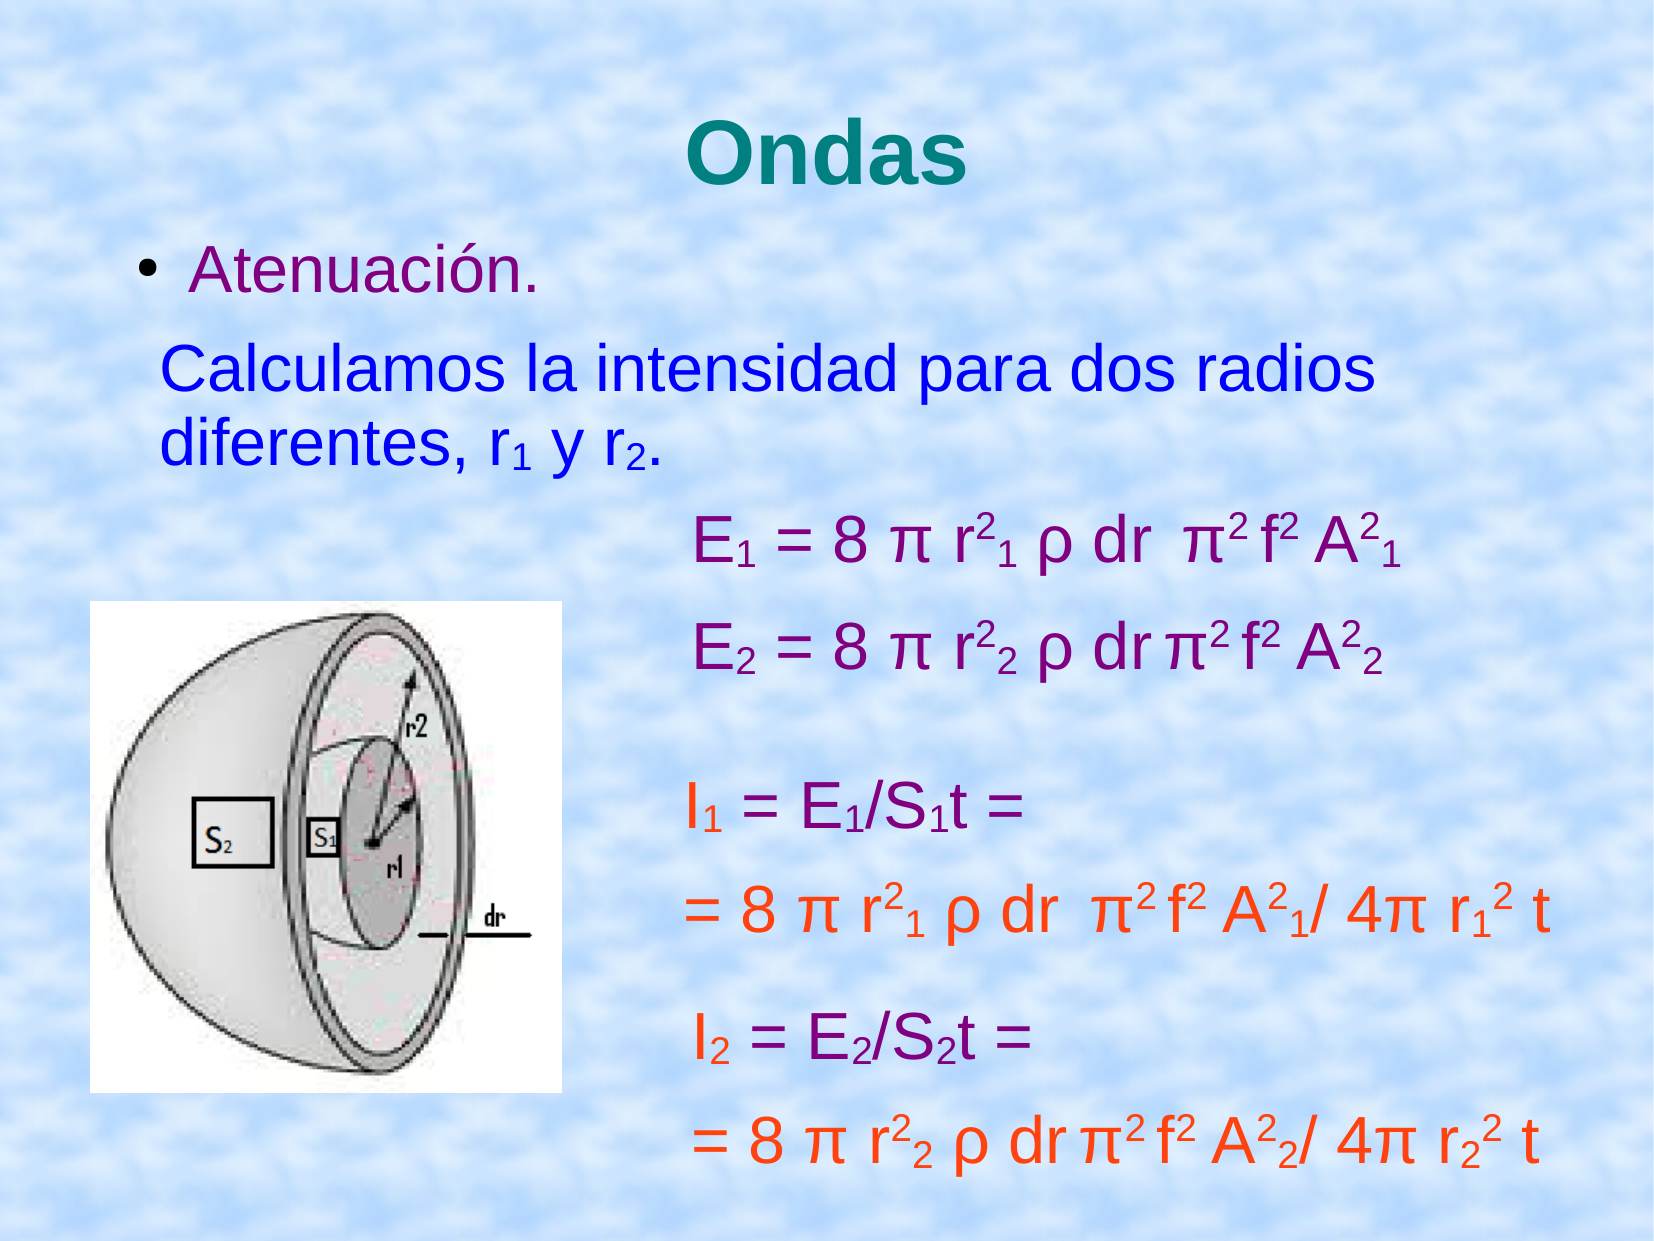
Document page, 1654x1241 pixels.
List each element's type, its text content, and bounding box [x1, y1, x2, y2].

picture [0, 0, 1654, 1241]
text_box E2 = 8 π r22 ρ dr π2 f2 A22 [620, 609, 1506, 709]
text_box E1 = 8 π r21 ρ dr π2 f2 A21 [620, 501, 1484, 602]
text_box Calculamos la intensidad para dos radios diferentes, r1 y r2. [88, 330, 1536, 502]
text_box I1 = E1/S1t = = 8 π r21 ρ dr π2 f2 A21/ 4π r12 t [612, 767, 1595, 994]
text_box I2 = E2/S2t = = 8 π r22 ρ dr π2 f2 A22/ 4π r22 t [620, 998, 1595, 1225]
list Atenuación. [118, 231, 1565, 1051]
title Ondas [82, 49, 1571, 257]
